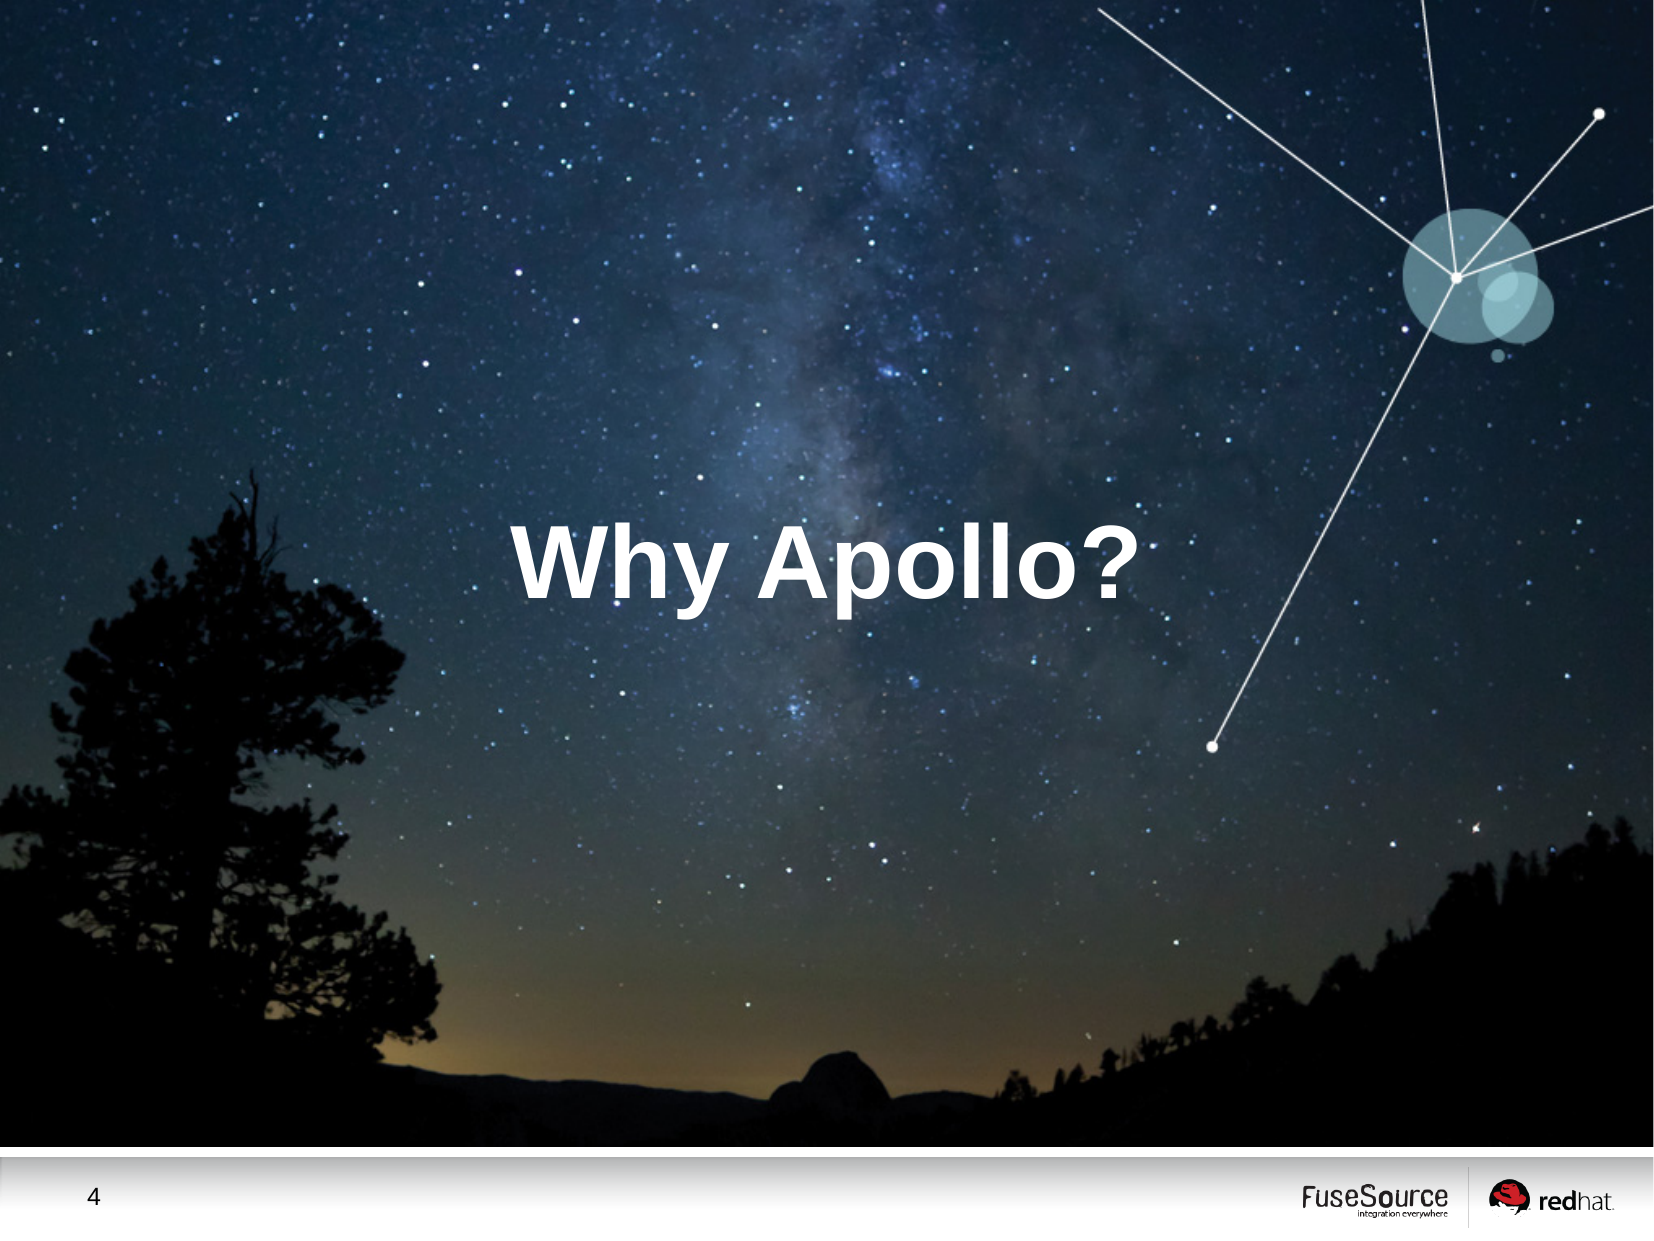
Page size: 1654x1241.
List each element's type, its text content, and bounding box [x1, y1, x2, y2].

title Why Apollo? [82, 262, 1571, 862]
picture [0, 0, 1654, 1241]
